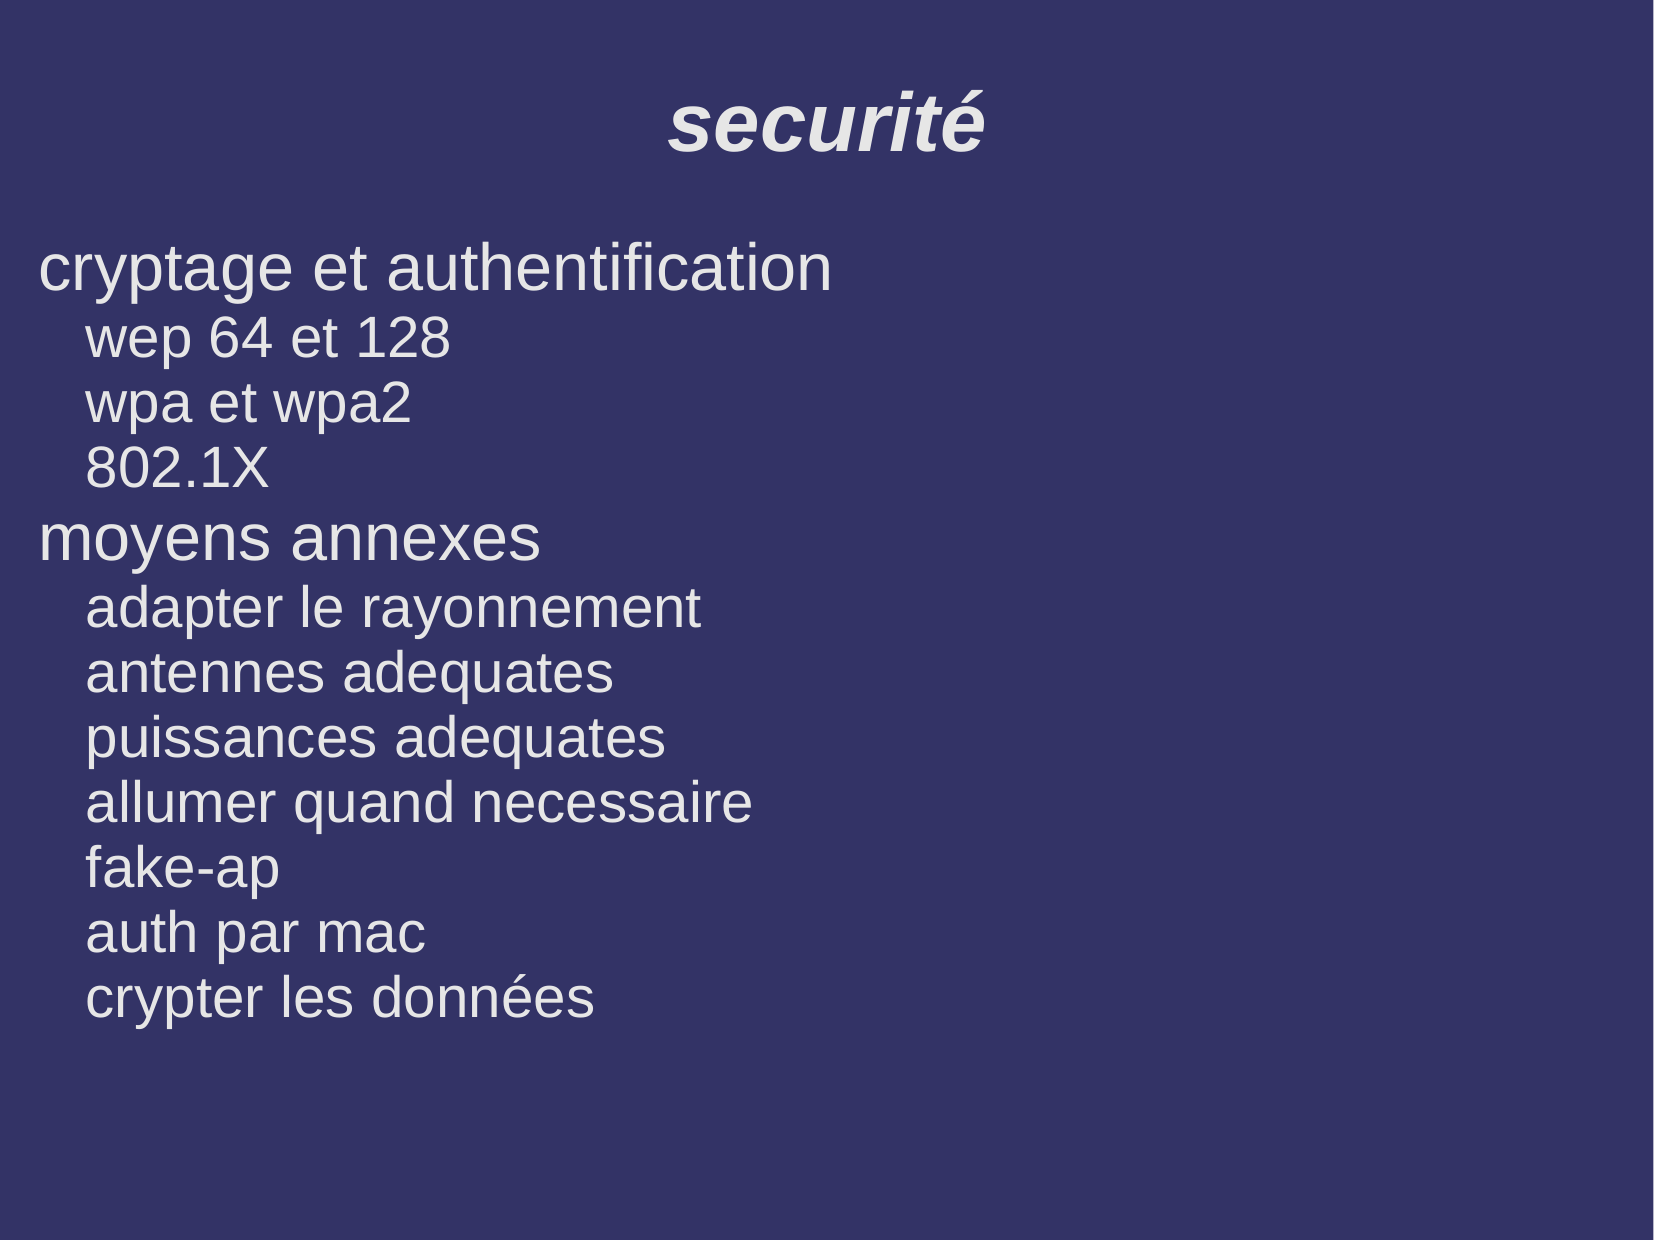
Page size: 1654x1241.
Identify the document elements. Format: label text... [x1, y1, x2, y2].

title securité [121, 19, 1534, 227]
list cryptage et authentification wep 64 et 128 wpa et wpa2 802.1X moyens annexes adapter le rayonnement antennes adequates puissances adequates allumer quand necessaire fake-ap auth par mac crypter les données [26, 230, 1418, 1063]
